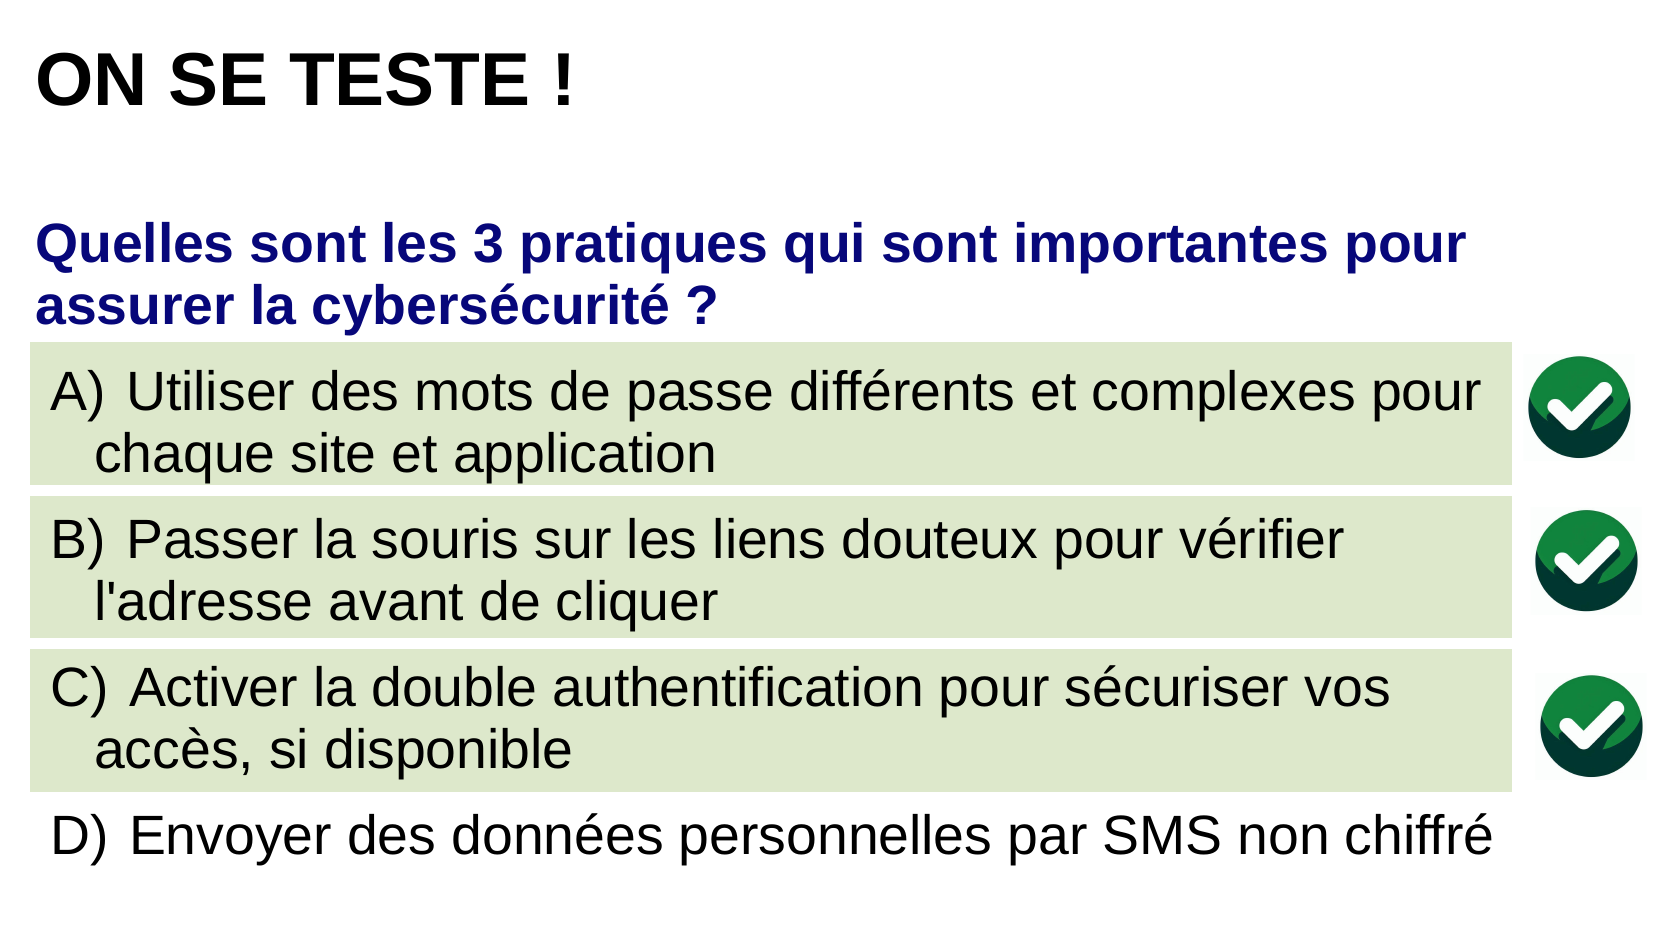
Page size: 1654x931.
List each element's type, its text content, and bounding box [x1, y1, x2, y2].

text_box [30, 496, 35, 638]
picture [1530, 507, 1642, 615]
picture [1535, 673, 1647, 780]
title On se teste ! [35, 37, 1619, 142]
text_box [30, 342, 35, 485]
list Quelles sont les 3 pratiques qui sont importantes pour assurer la cybersécurité ? Utiliser des mots de passe différents et complexes pour chaque site et application Passer la souris sur les liens douteux pour vérifier l'adresse avant de cliquer Activer la double authentification pour sécuriser vos accès, si disponible Envoyer des données personnelles par SMS non chiffré [35, 212, 1619, 875]
picture [1523, 354, 1635, 461]
text_box [30, 649, 35, 792]
